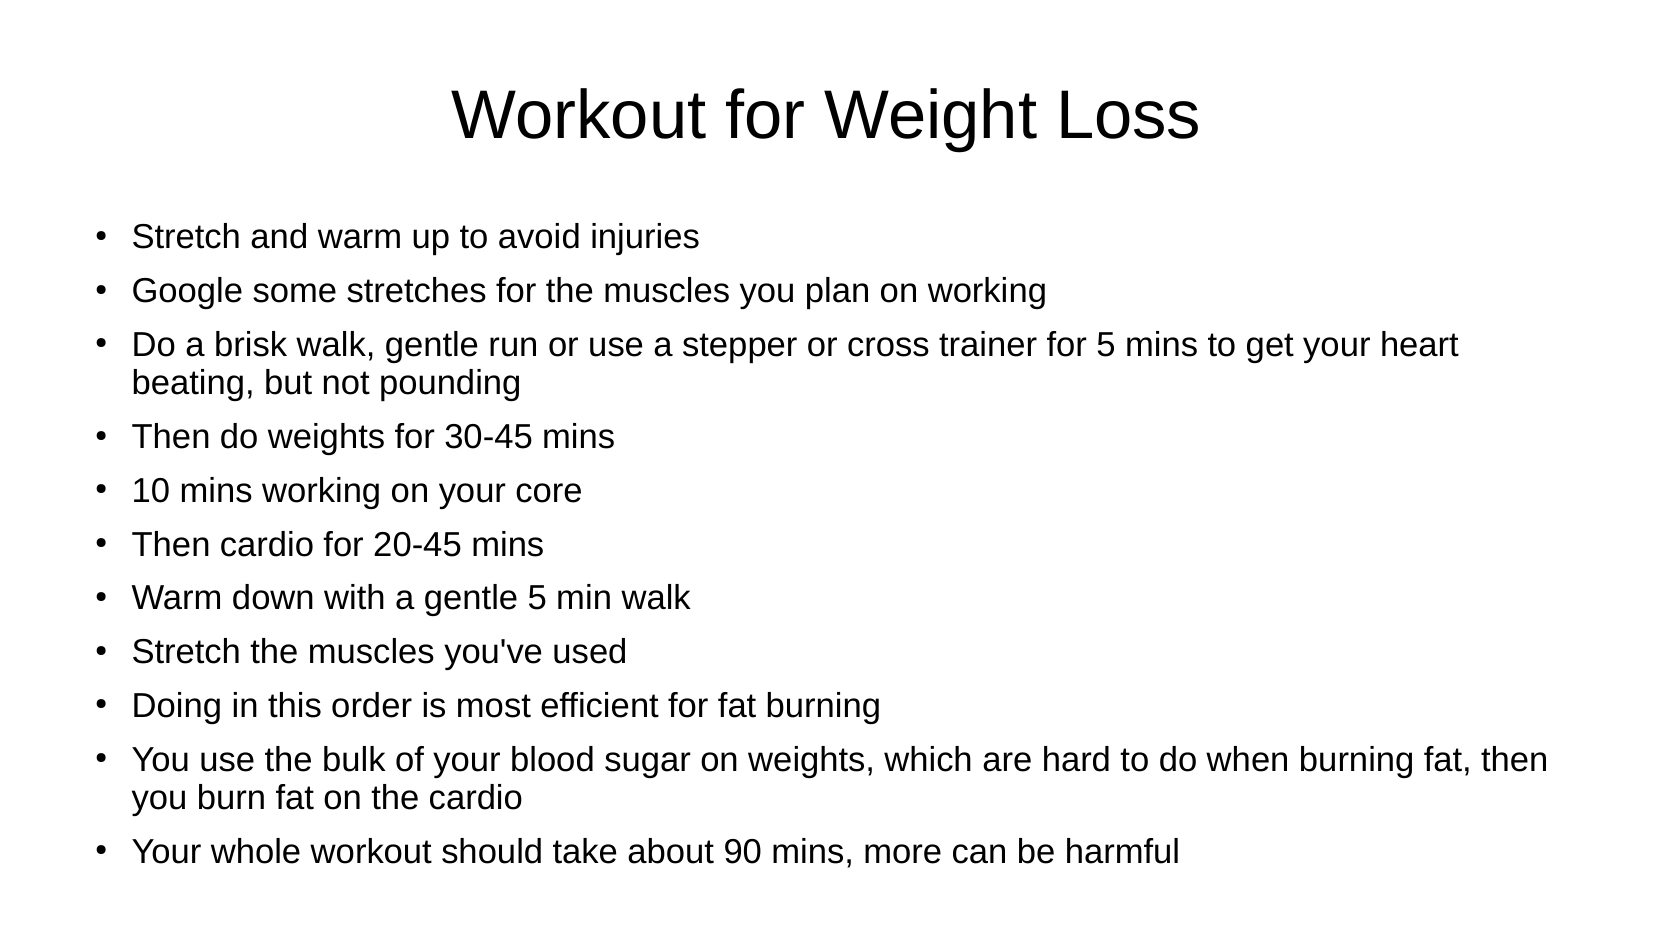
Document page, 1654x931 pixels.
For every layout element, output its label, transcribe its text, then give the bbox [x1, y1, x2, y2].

title Workout for Weight Loss [82, 37, 1571, 193]
list Stretch and warm up to avoid injuries Google some stretches for the muscles you plan on working Do a brisk walk, gentle run or use a stepper or cross trainer for 5 mins to get your heart beating, but not pounding Then do weights for 30-45 mins 10 mins working on your core Then cardio for 20-45 mins Warm down with a gentle 5 min walk Stretch the muscles you've used Doing in this order is most efficient for fat burning You use the bulk of your blood sugar on weights, which are hard to do when burning fat, then you burn fat on the cardio Your whole workout should take about 90 mins, more can be harmful [82, 217, 1571, 875]
